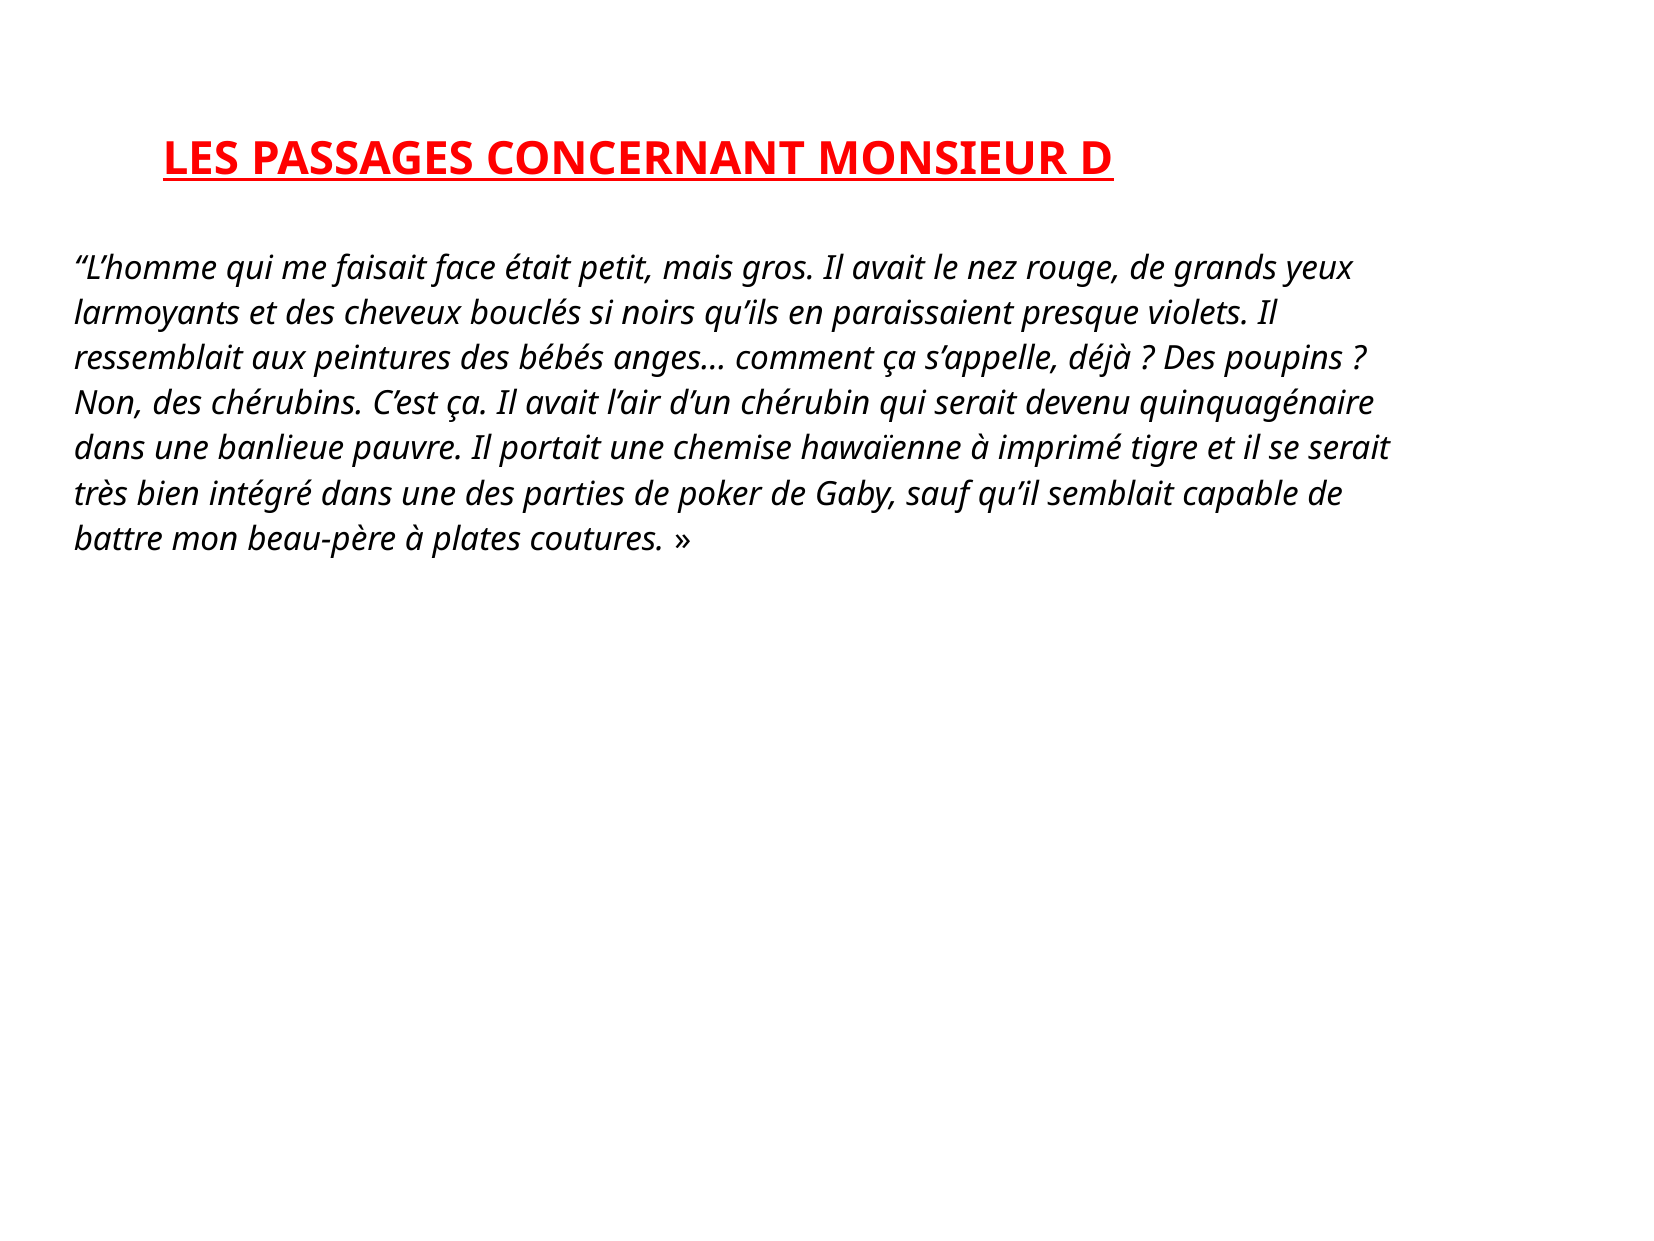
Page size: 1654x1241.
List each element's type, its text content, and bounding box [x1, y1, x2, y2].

text_box LES PASSAGES CONCERNANT MONSIEUR D [147, 118, 1595, 197]
text_box “L’homme qui me faisait face était petit, mais gros. Il avait le nez rouge, de grands yeux larmoyants et des cheveux bouclés si noirs qu’ils en paraissaient presque violets. Il ressemblait aux peintures des bébés anges... comment ça s’appelle, déjà ? Des poupins ? Non, des chérubins. C’est ça. Il avait l’air d’un chérubin qui serait devenu quinquagénaire dans une banlieue pauvre. Il portait une chemise hawaïenne à imprimé tigre et il se serait très bien intégré dans une des parties de poker de Gaby, sauf qu’il semblait capable de battre mon beau-père à plates coutures. » [59, 236, 1447, 575]
